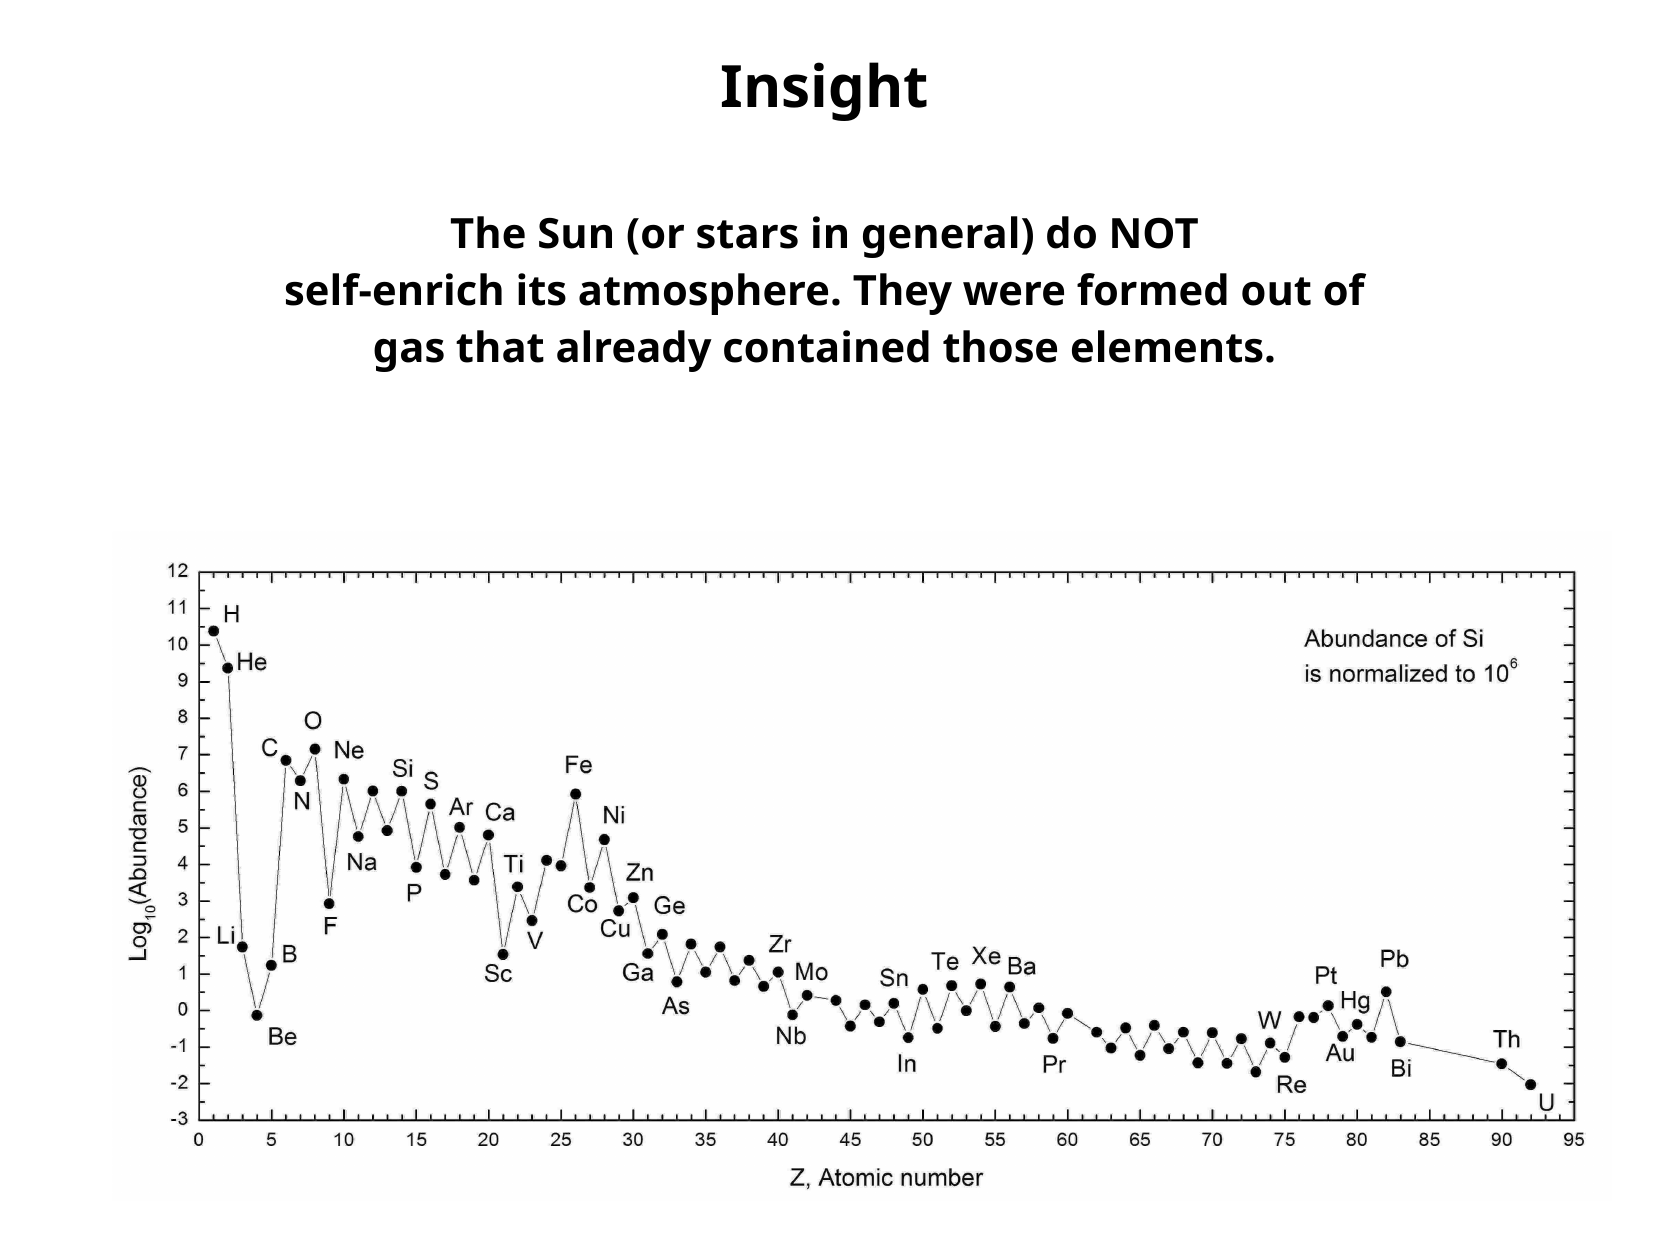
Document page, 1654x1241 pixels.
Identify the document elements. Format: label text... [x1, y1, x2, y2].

picture [112, 531, 1612, 1201]
text_box Insight The Sun (or stars in general) do NOT self-enrich its atmosphere. They were formed out of gas that already contained those elements. [262, 37, 1388, 390]
